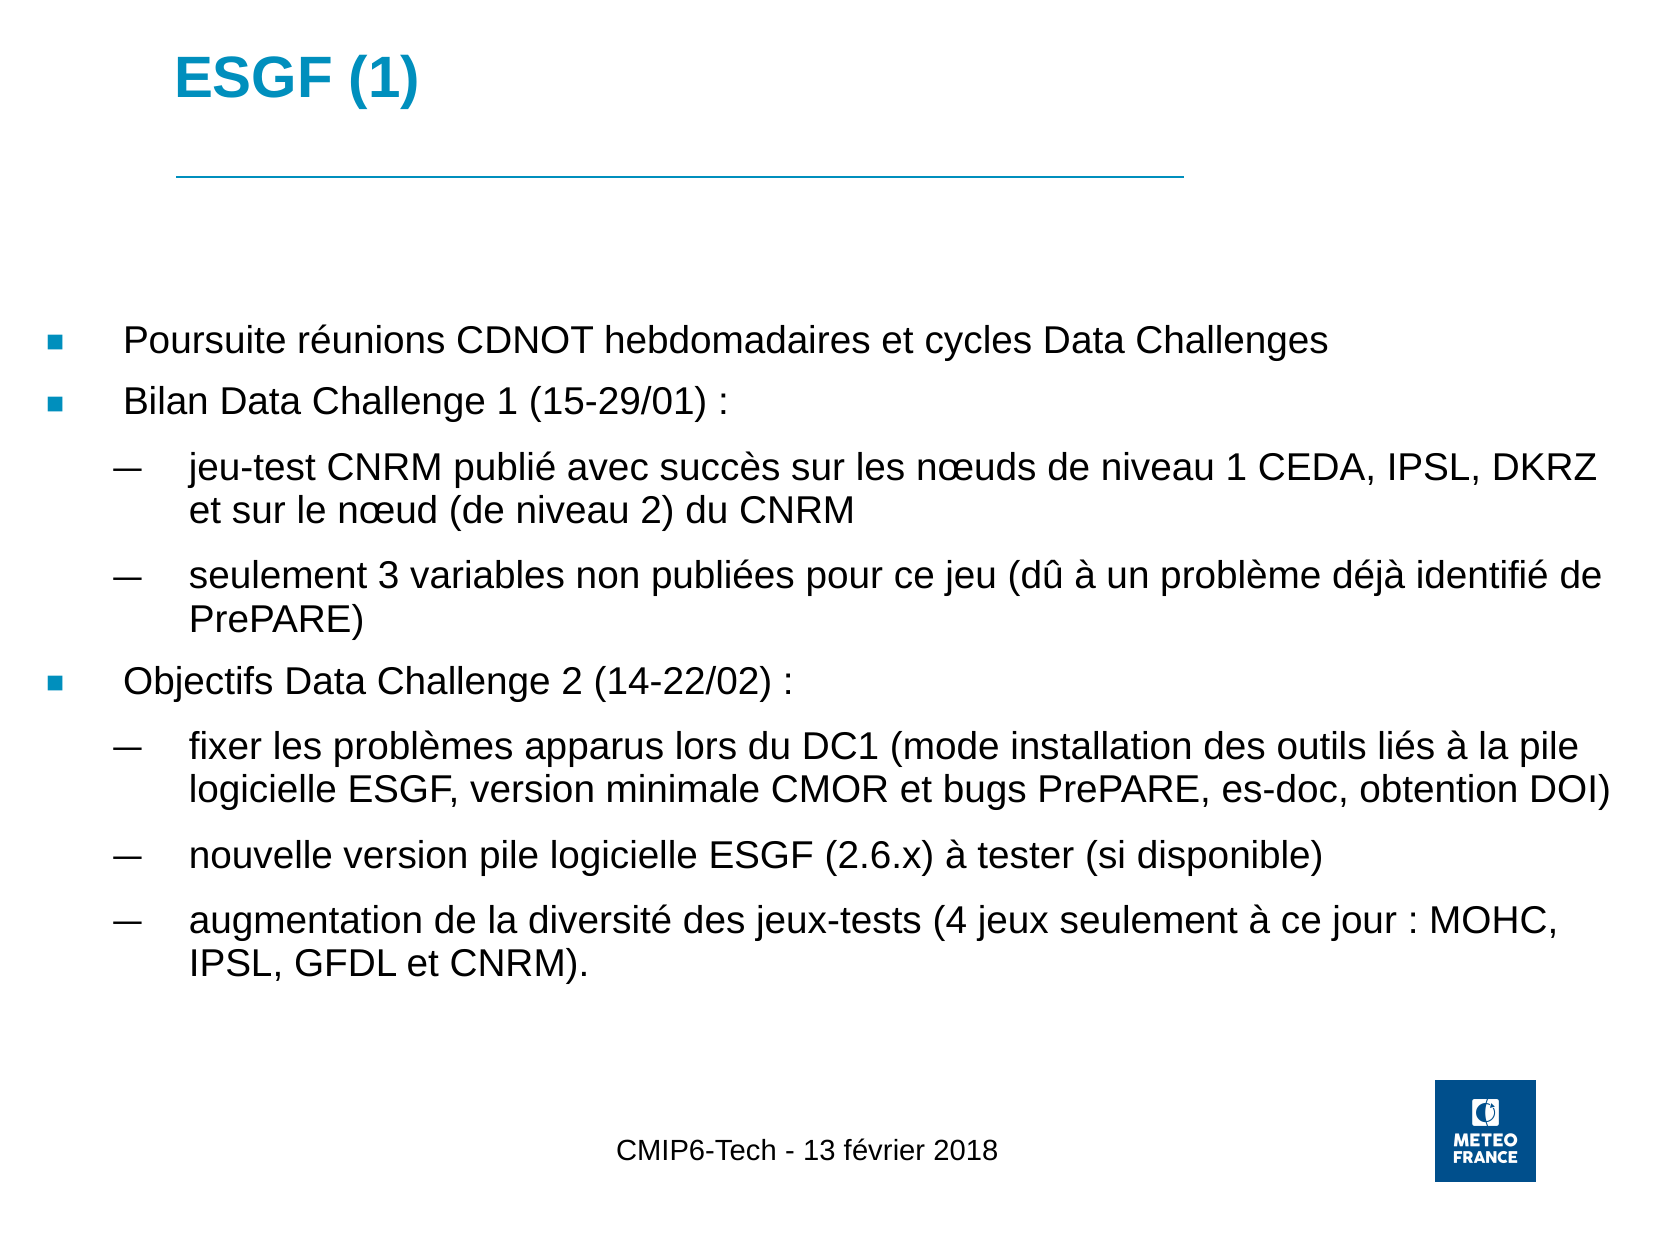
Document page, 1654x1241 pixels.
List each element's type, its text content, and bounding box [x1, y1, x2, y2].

title ESGF (1) [174, 0, 1654, 156]
list Poursuite réunions CDNOT hebdomadaires et cycles Data Challenges Bilan Data Challenge 1 (15-29/01) : jeu-test CNRM publié avec succès sur les nœuds de niveau 1 CEDA, IPSL, DKRZ et sur le nœud (de niveau 2) du CNRM seulement 3 variables non publiées pour ce jeu (dû à un problème déjà identifié de PrePARE) Objectifs Data Challenge 2 (14-22/02) : fixer les problèmes apparus lors du DC1 (mode installation des outils liés à la pile logicielle ESGF, version minimale CMOR et bugs PrePARE, es-doc, obtention DOI) nouvelle version pile logicielle ESGF (2.6.x) à tester (si disponible) augmentation de la diversité des jeux-tests (4 jeux seulement à ce jour : MOHC, IPSL, GFDL et CNRM). [29, 255, 1627, 1025]
picture [1435, 1080, 1536, 1182]
